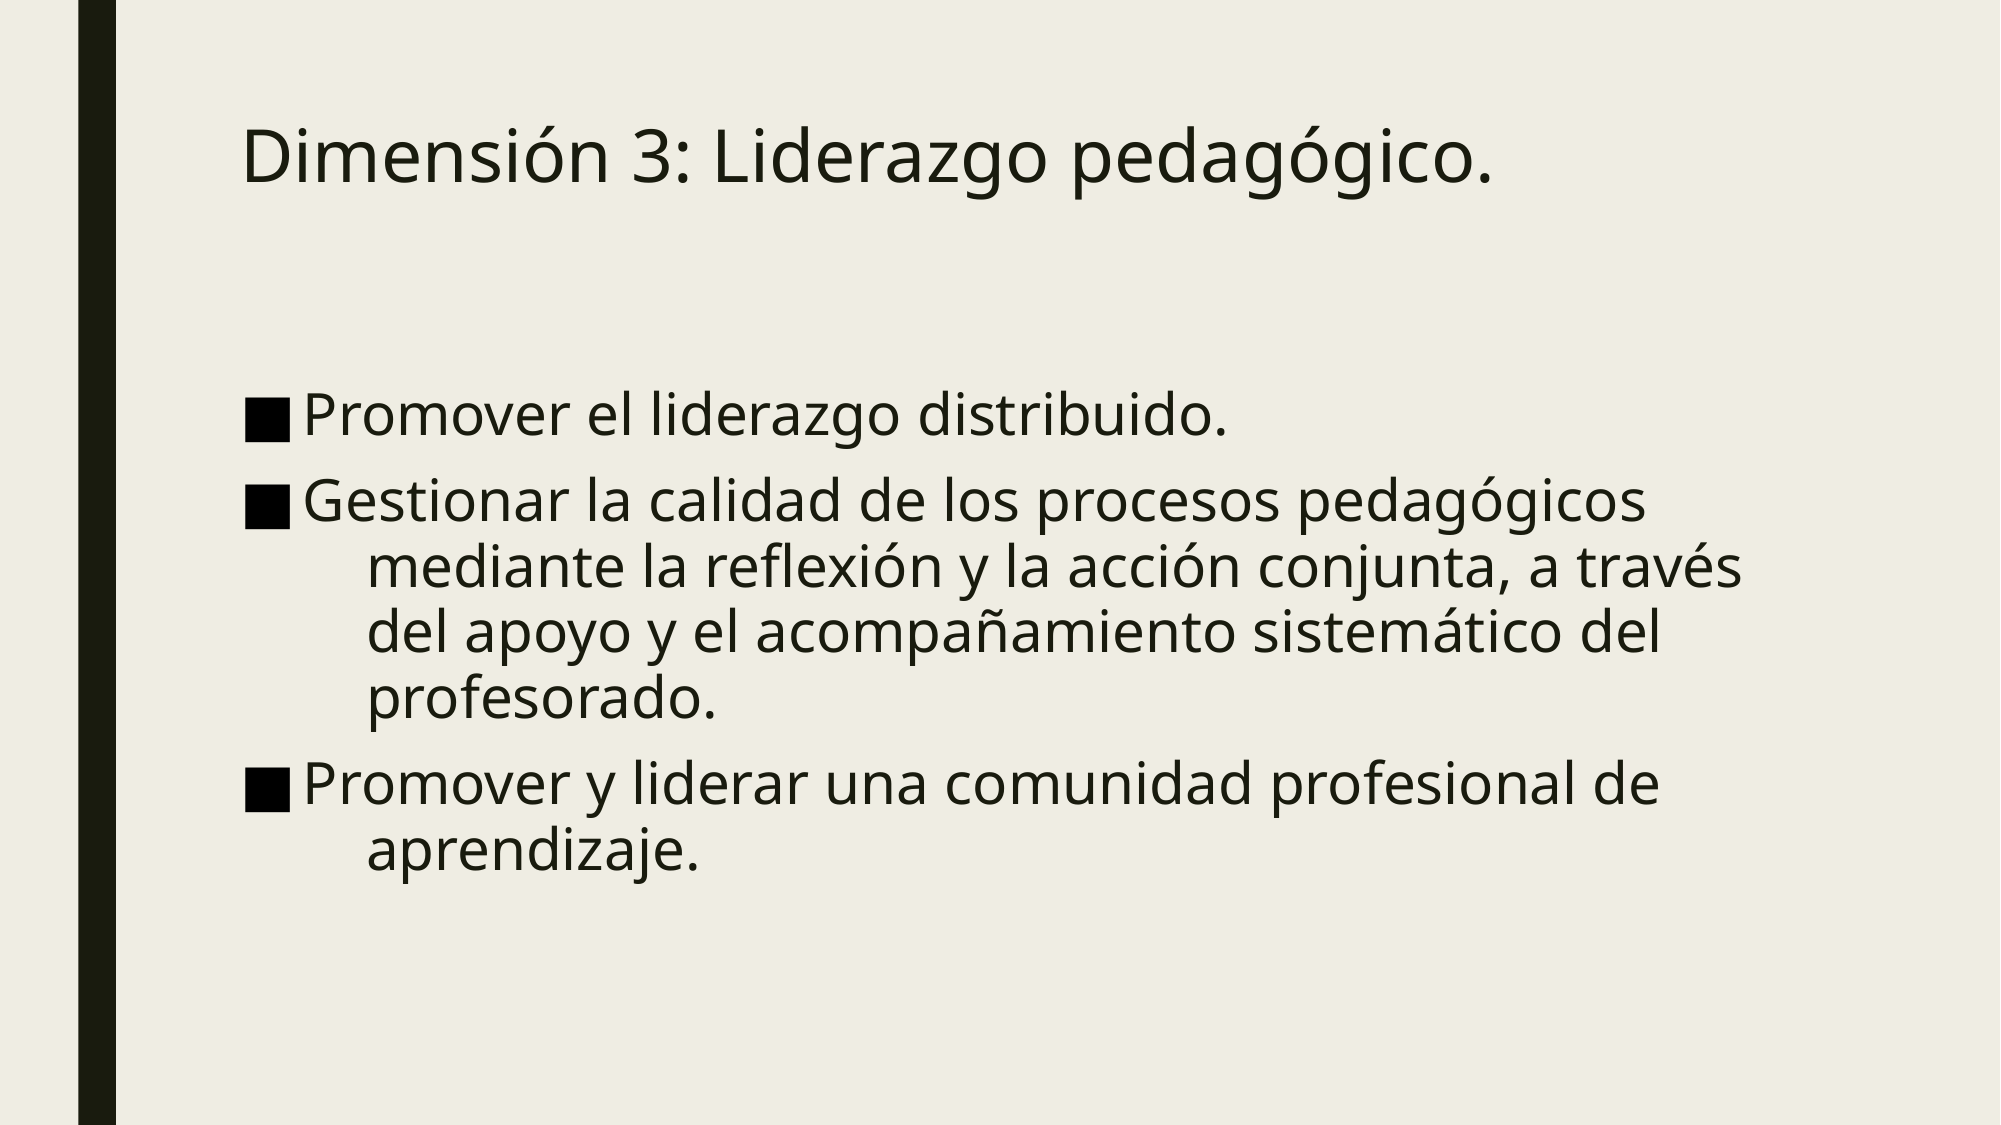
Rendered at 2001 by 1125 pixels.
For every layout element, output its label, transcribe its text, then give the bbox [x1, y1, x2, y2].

title Dimensión 3: Liderazgo pedagógico. [225, 112, 1801, 256]
list Promover el liderazgo distribuido. Gestionar la calidad de los procesos pedagógicos mediante la reflexión y la acción conjunta, a través del apoyo y el acompañamiento sistemático del profesorado. Promover y liderar una comunidad profesional de aprendizaje. [225, 375, 1801, 963]
